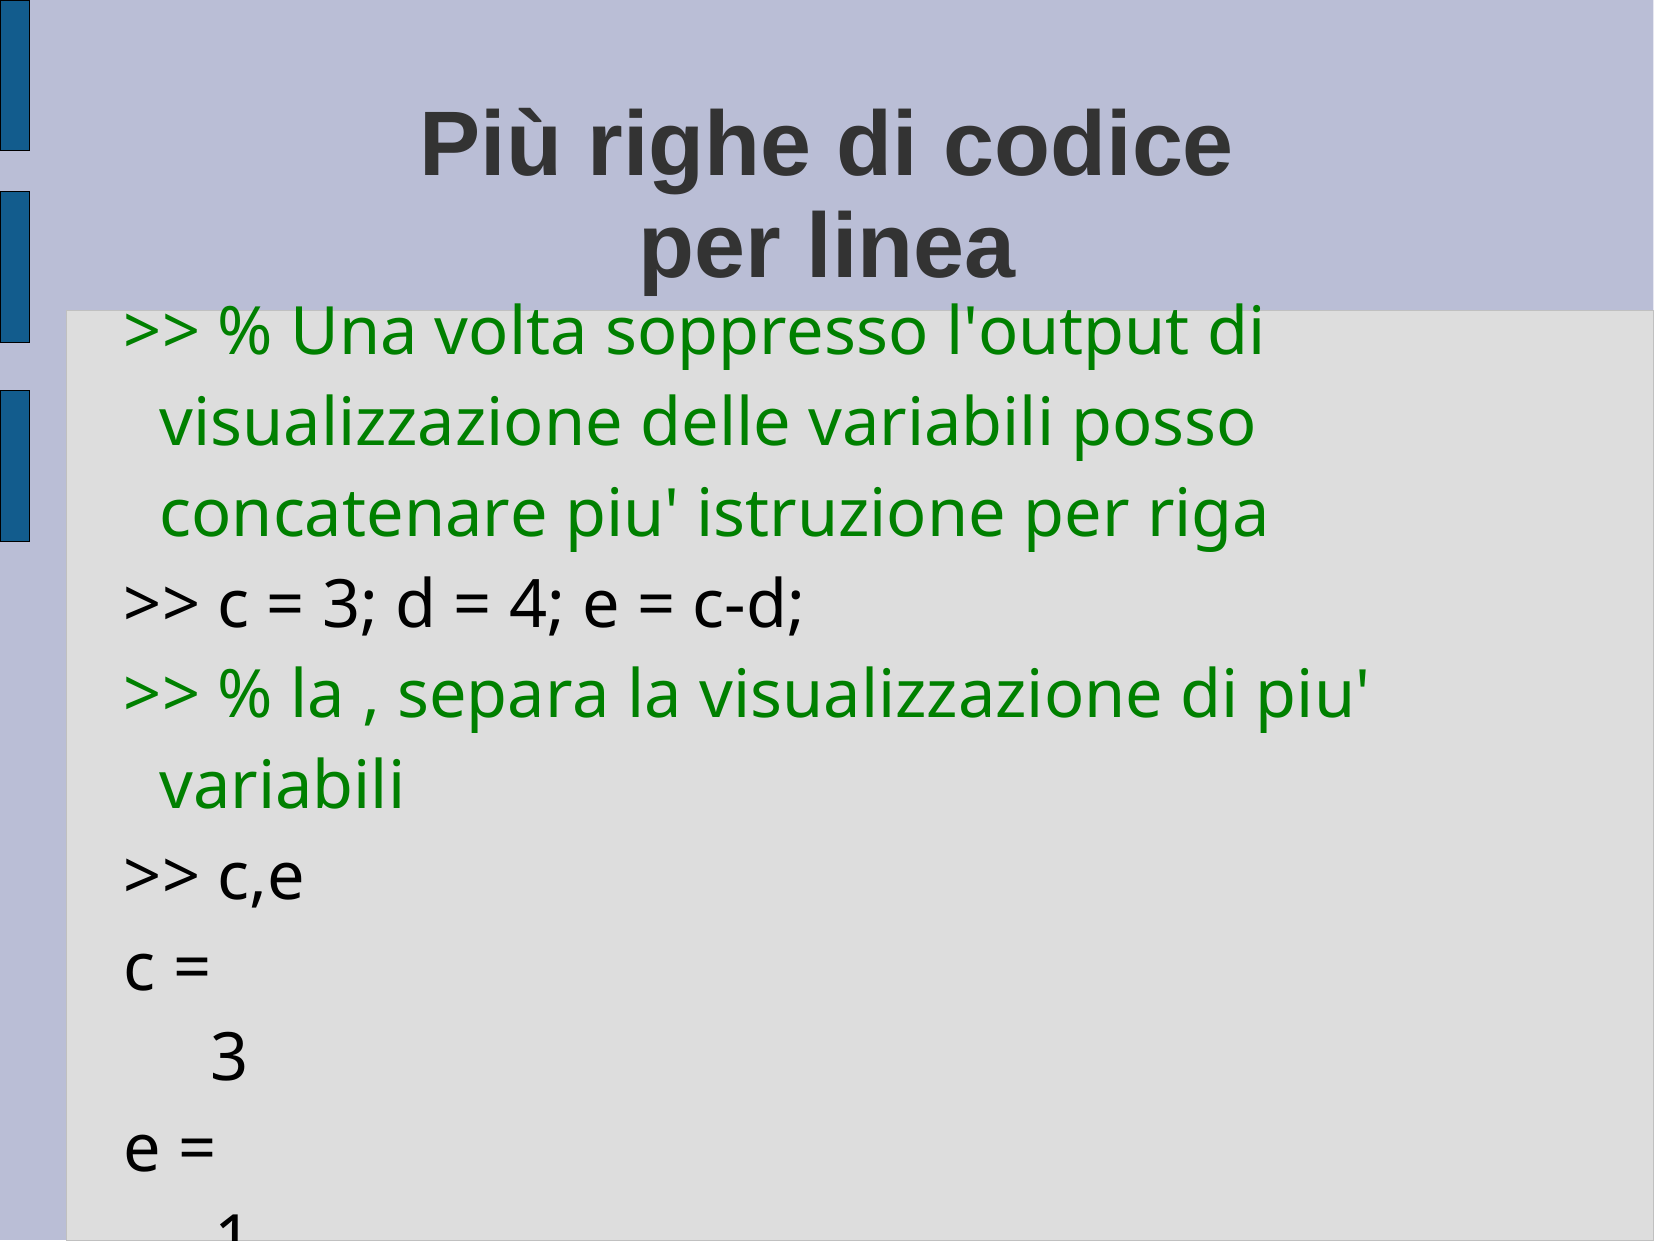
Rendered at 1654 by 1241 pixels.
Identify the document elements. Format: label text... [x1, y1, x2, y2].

title Più righe di codice per linea [121, 92, 1534, 298]
subtitle >> % Una volta soppresso l'output di visualizzazione delle variabili posso concatenare piu' istruzione per riga >> c = 3; d = 4; e = c-d; >> % la , separa la visualizzazione di piu' variabili >> c,e c = 3 e = -1 [88, 336, 1595, 1229]
